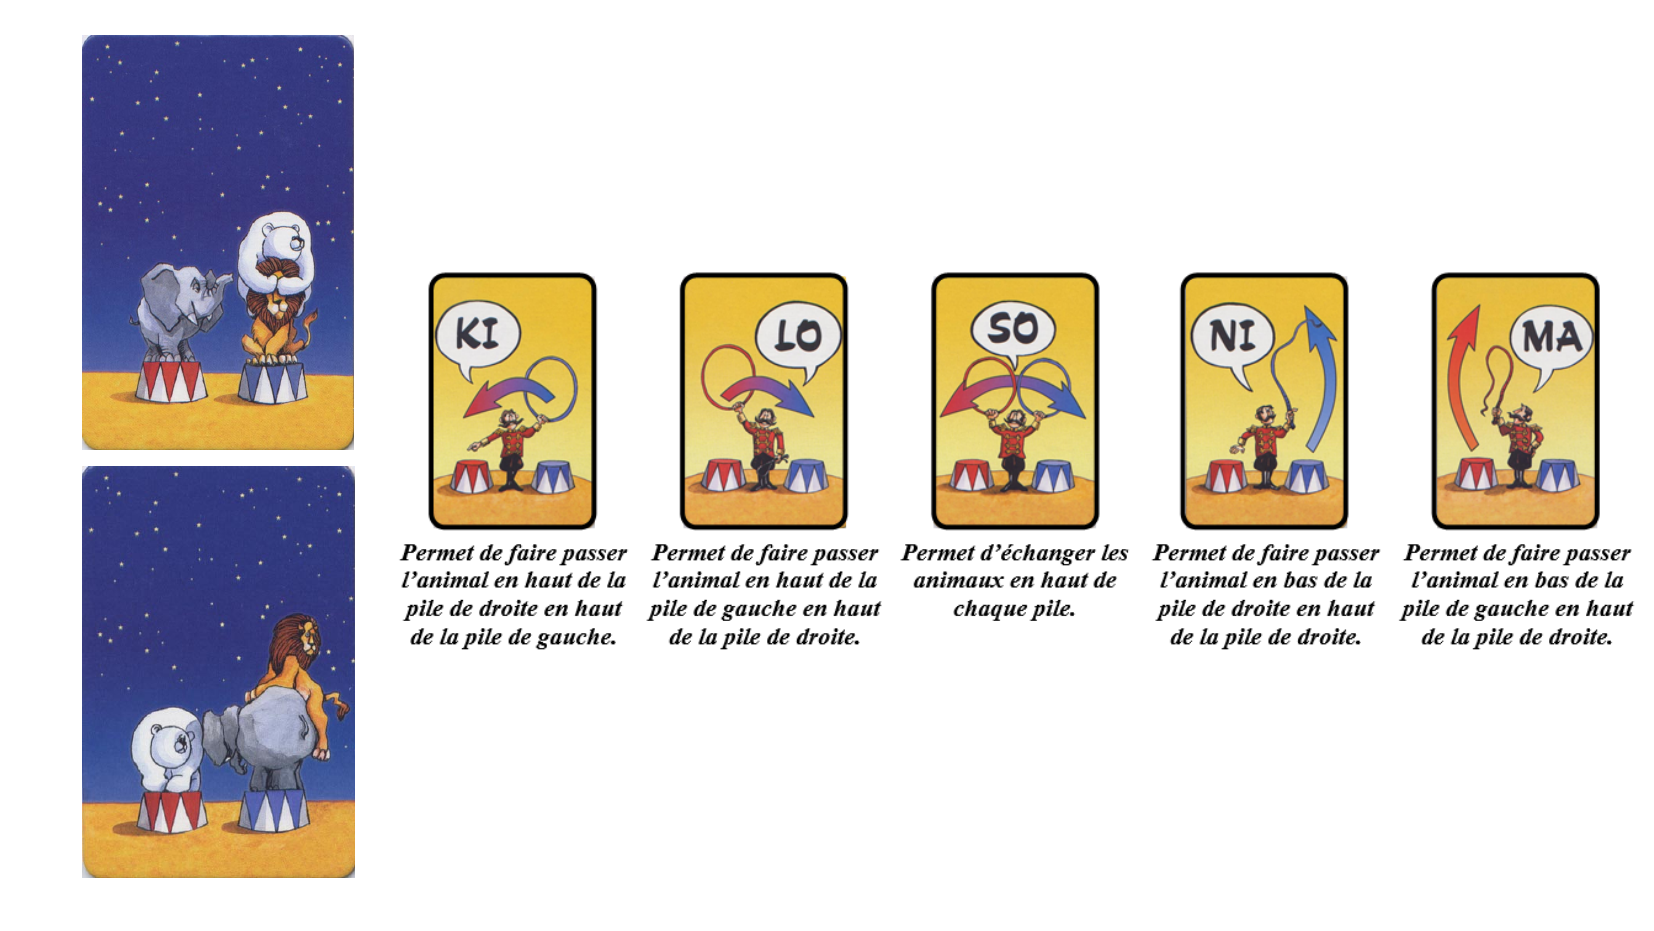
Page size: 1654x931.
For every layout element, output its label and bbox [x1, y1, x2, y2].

picture [377, 259, 1654, 663]
picture [82, 35, 354, 450]
picture [82, 466, 355, 878]
